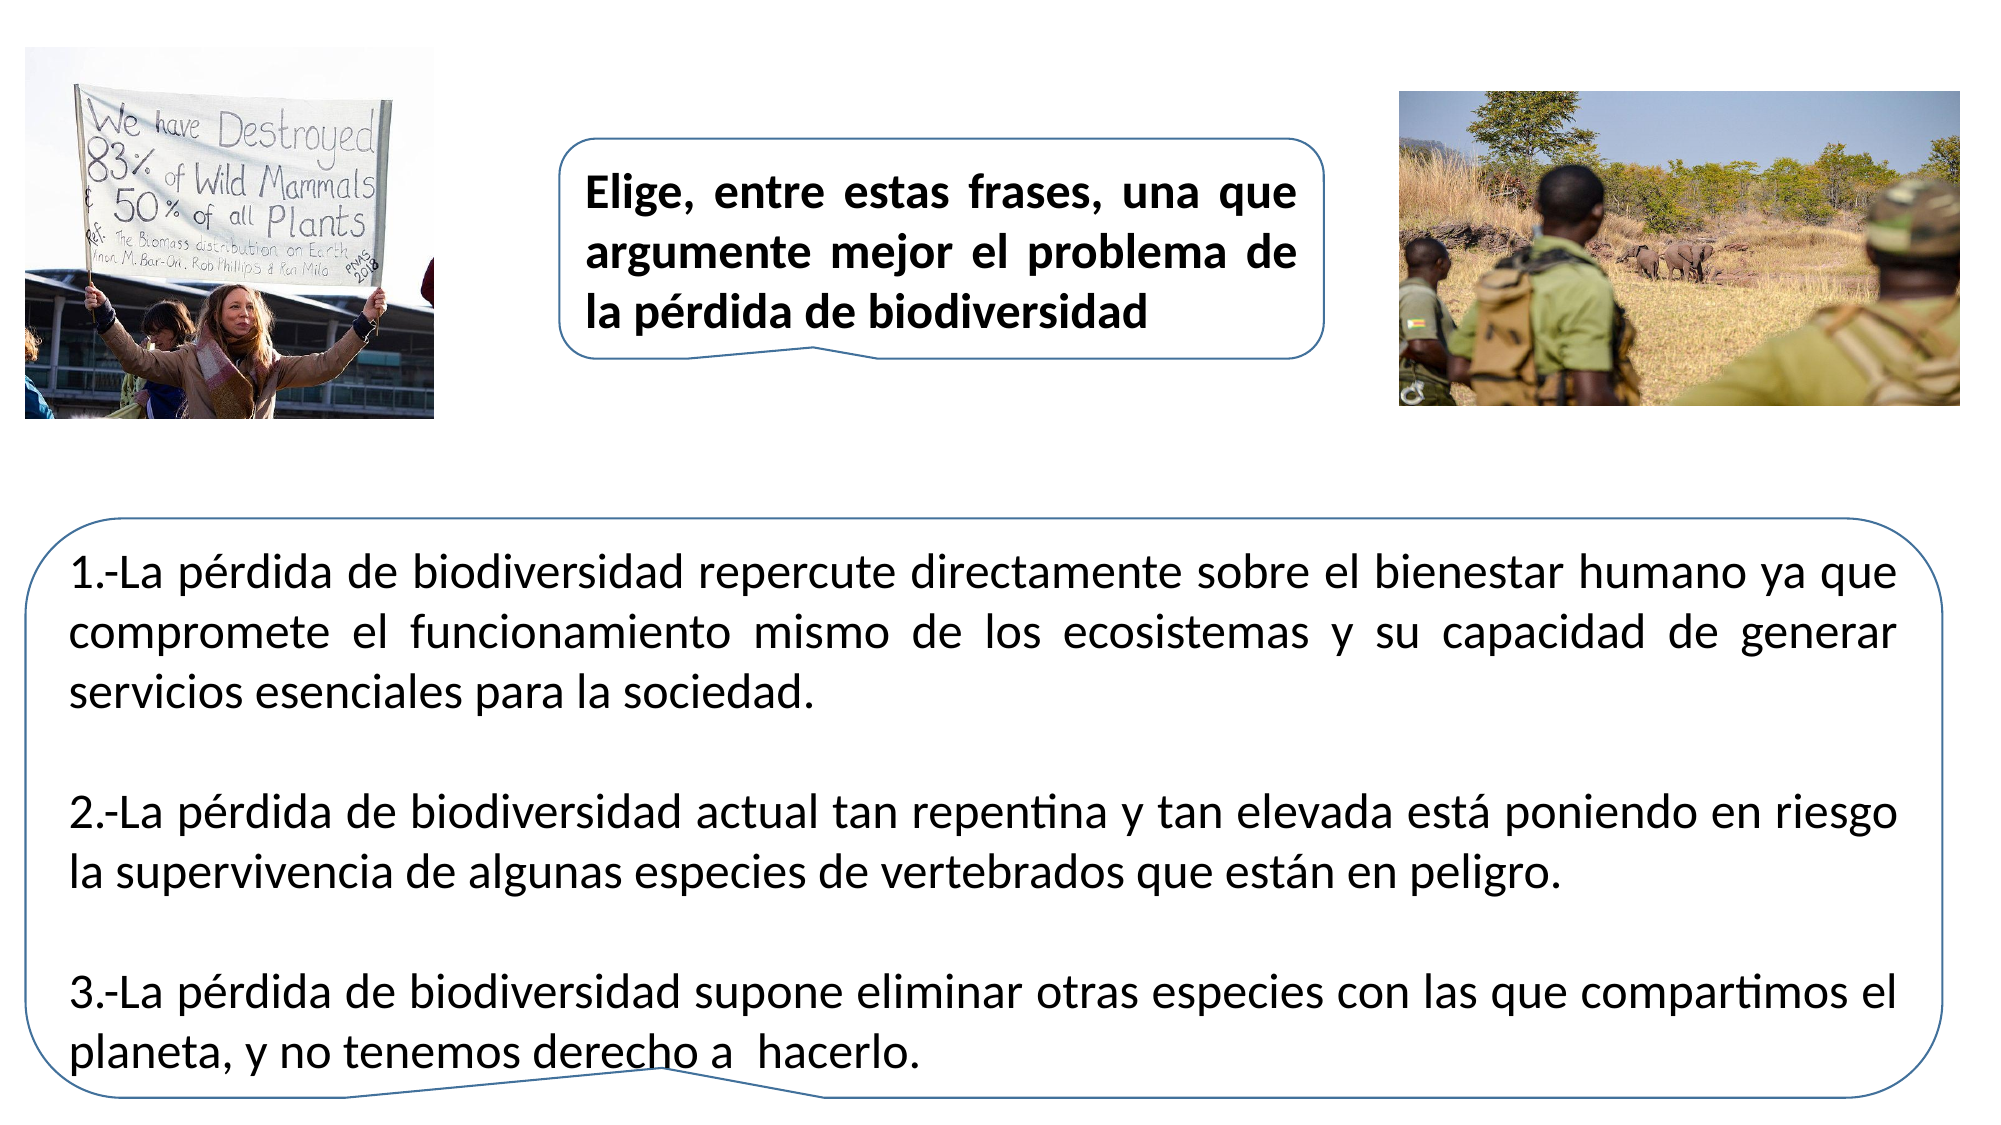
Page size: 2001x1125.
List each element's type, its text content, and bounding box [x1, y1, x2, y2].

picture [1399, 91, 1960, 407]
text_box Elige, entre estas frases, una que argumente mejor el problema de la pérdida de biodiversidad [559, 138, 1324, 359]
picture [25, 47, 434, 419]
text_box 1.-La pérdida de biodiversidad repercute directamente sobre el bienestar humano ya que compromete el funcionamiento mismo de los ecosistemas y su capacidad de generar servicios esenciales para la sociedad. 2.-La pérdida de biodiversidad actual tan repentina y tan elevada está poniendo en riesgo la supervivencia de algunas especies de vertebrados que están en peligro. 3.-La pérdida de biodiversidad supone eliminar otras especies con las que compartimos el planeta, y no tenemos derecho a hacerlo. [25, 518, 1943, 1098]
